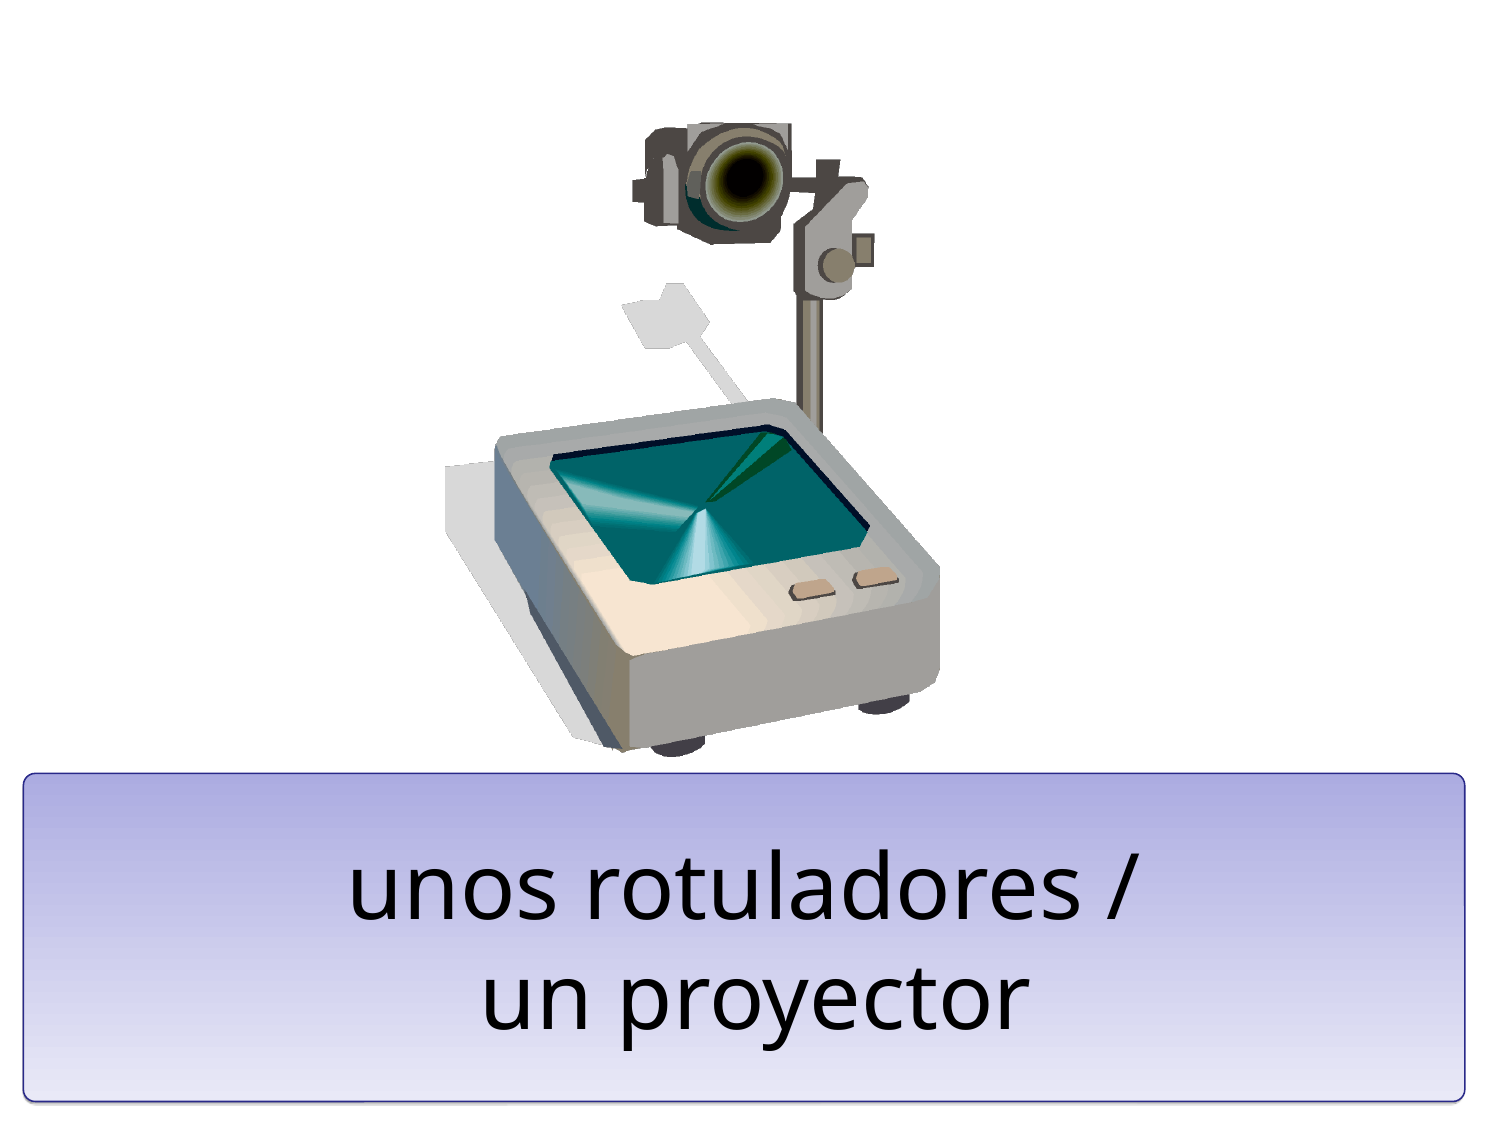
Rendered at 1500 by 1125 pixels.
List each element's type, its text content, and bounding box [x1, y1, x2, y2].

picture [445, 117, 941, 760]
text_box unos rotuladores / un proyector [23, 773, 1465, 1102]
